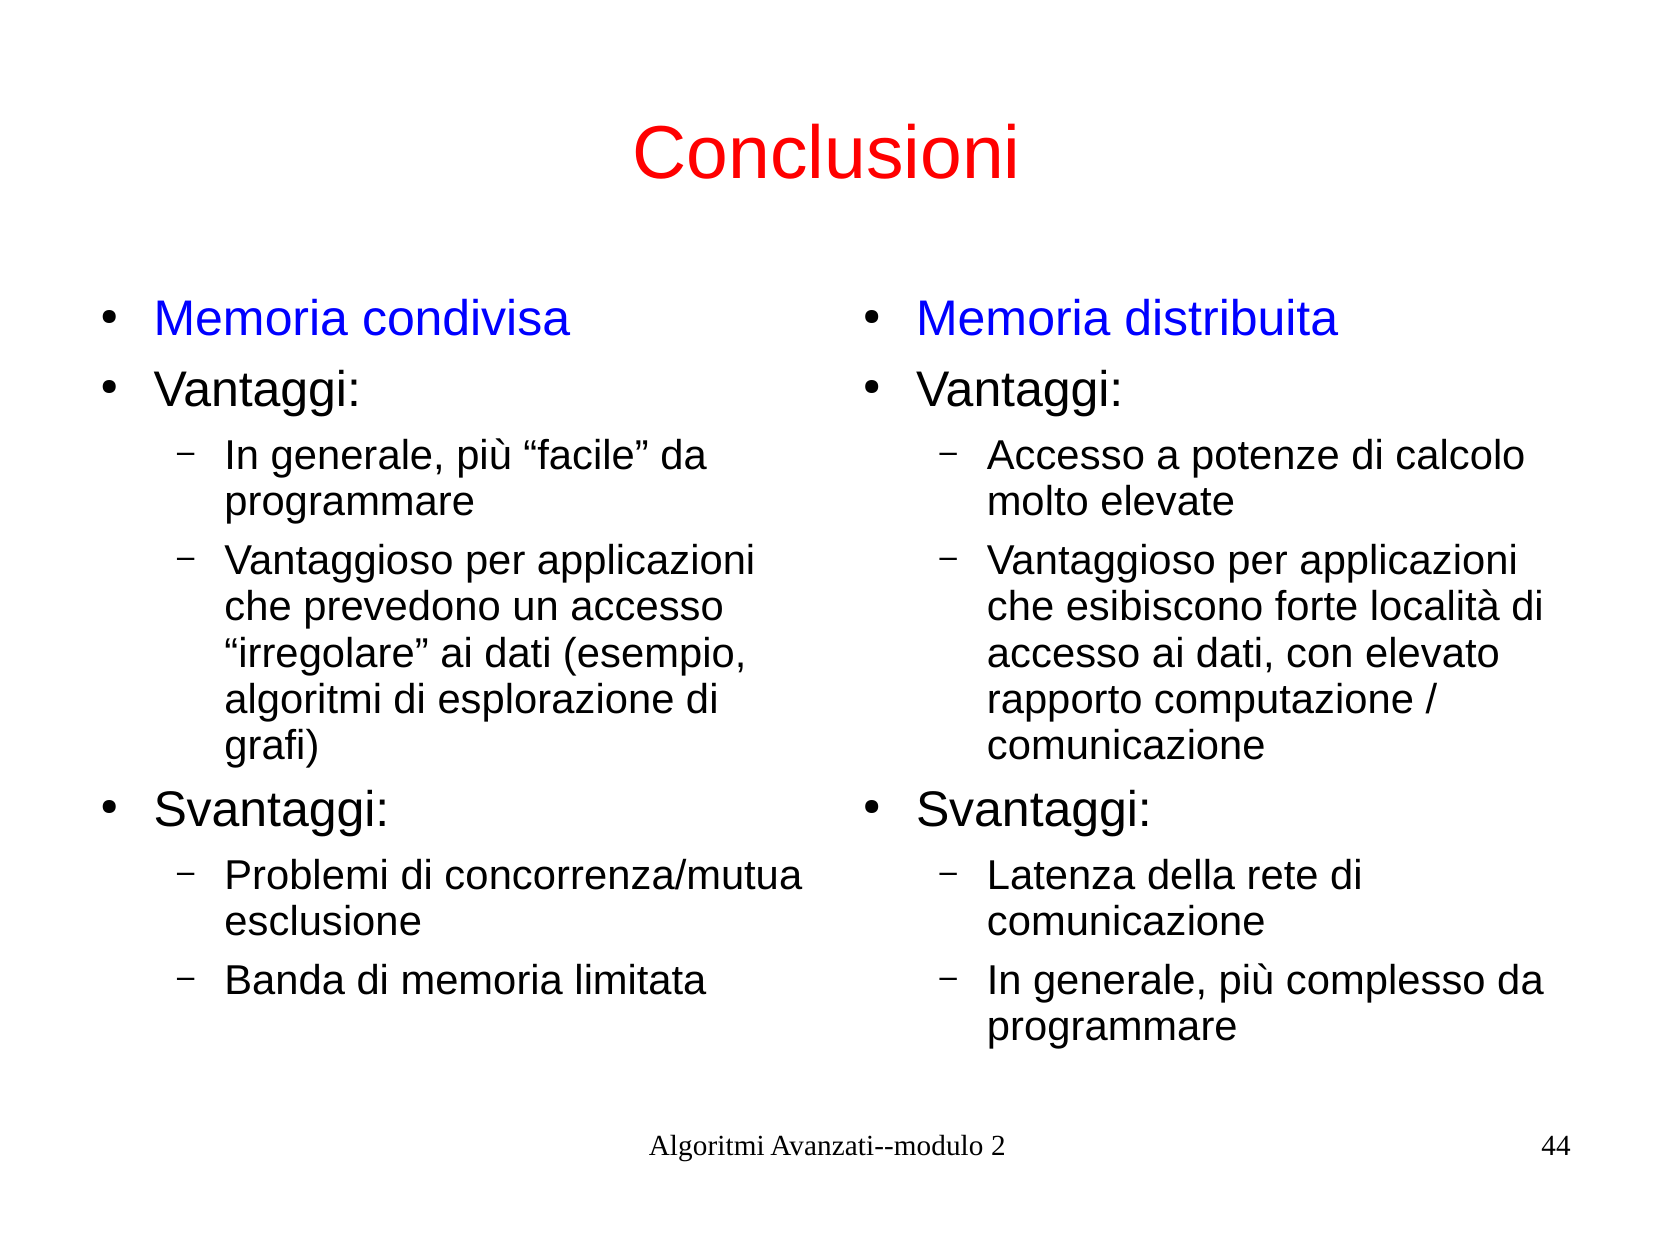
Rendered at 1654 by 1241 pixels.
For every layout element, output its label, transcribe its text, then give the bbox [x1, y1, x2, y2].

list Memoria distribuita Vantaggi: Accesso a potenze di calcolo molto elevate Vantaggioso per applicazioni che esibiscono forte località di accesso ai dati, con elevato rapporto computazione / comunicazione Svantaggi: Latenza della rete di comunicazione In generale, più complesso da programmare [845, 290, 1572, 1109]
title Conclusioni [82, 49, 1571, 257]
list Memoria condivisa Vantaggi: In generale, più “facile” da programmare Vantaggioso per applicazioni che prevedono un accesso “irregolare” ai dati (esempio, algoritmi di esplorazione di grafi) Svantaggi: Problemi di concorrenza/mutua esclusione Banda di memoria limitata [82, 290, 809, 1109]
